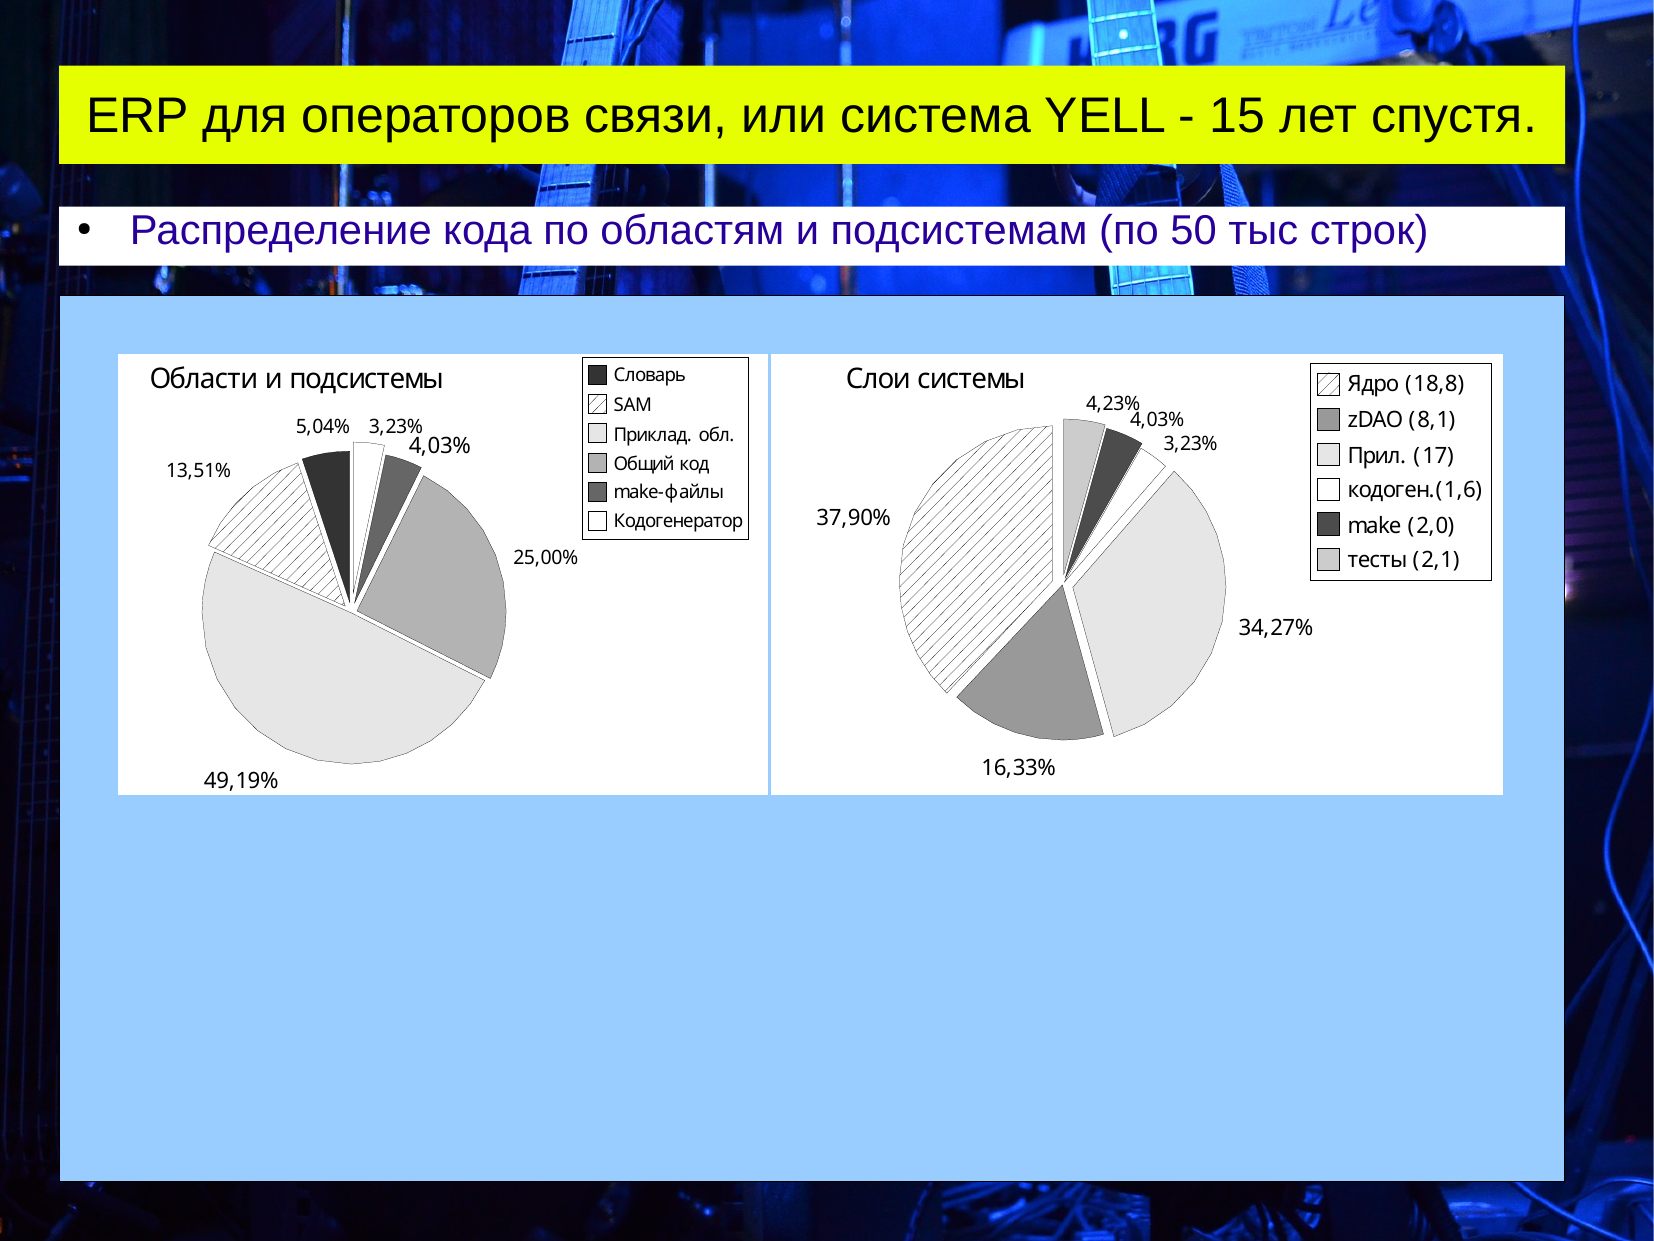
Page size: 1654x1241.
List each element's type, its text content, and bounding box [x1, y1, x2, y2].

picture [0, 0, 1654, 1241]
list Распределение кода по областям и подсистемам (по 50 тыс строк) [59, 206, 1565, 266]
title ERP для операторов связи, или система YELL - 15 лет спустя. [59, 65, 1566, 164]
text_box [59, 295, 1565, 1182]
